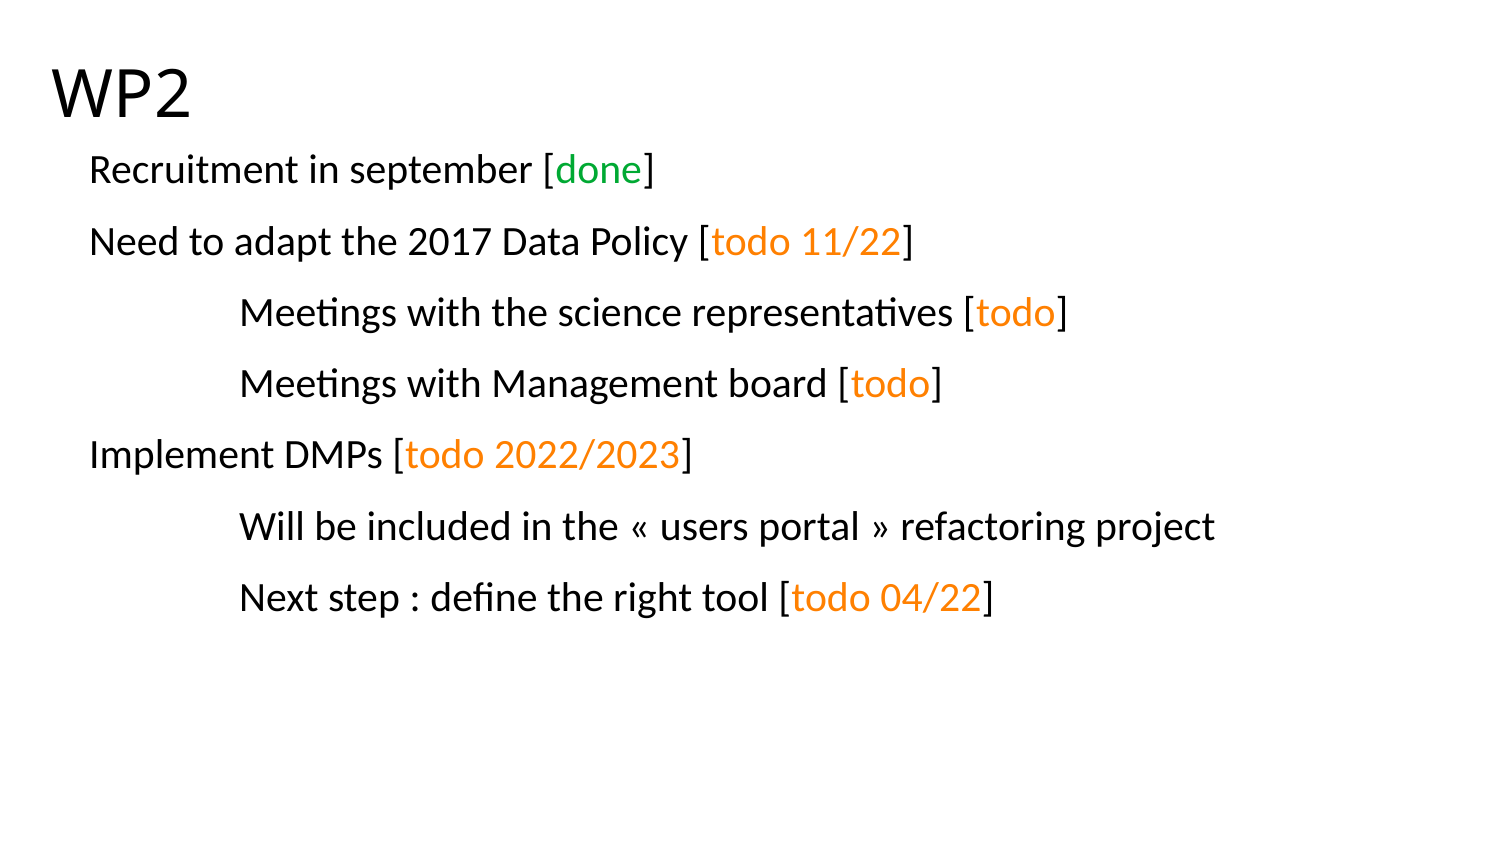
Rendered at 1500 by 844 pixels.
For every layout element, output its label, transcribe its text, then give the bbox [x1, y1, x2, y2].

list Recruitment in september [done] Need to adapt the 2017 Data Policy [todo 11/22] Meetings with the science representatives [todo] Meetings with Management board [todo] Implement DMPs [todo 2022/2023] Will be included in the « users portal » refactoring project Next step : define the right tool [todo 04/22] [36, 149, 1469, 768]
list WP2 [36, 38, 1469, 149]
